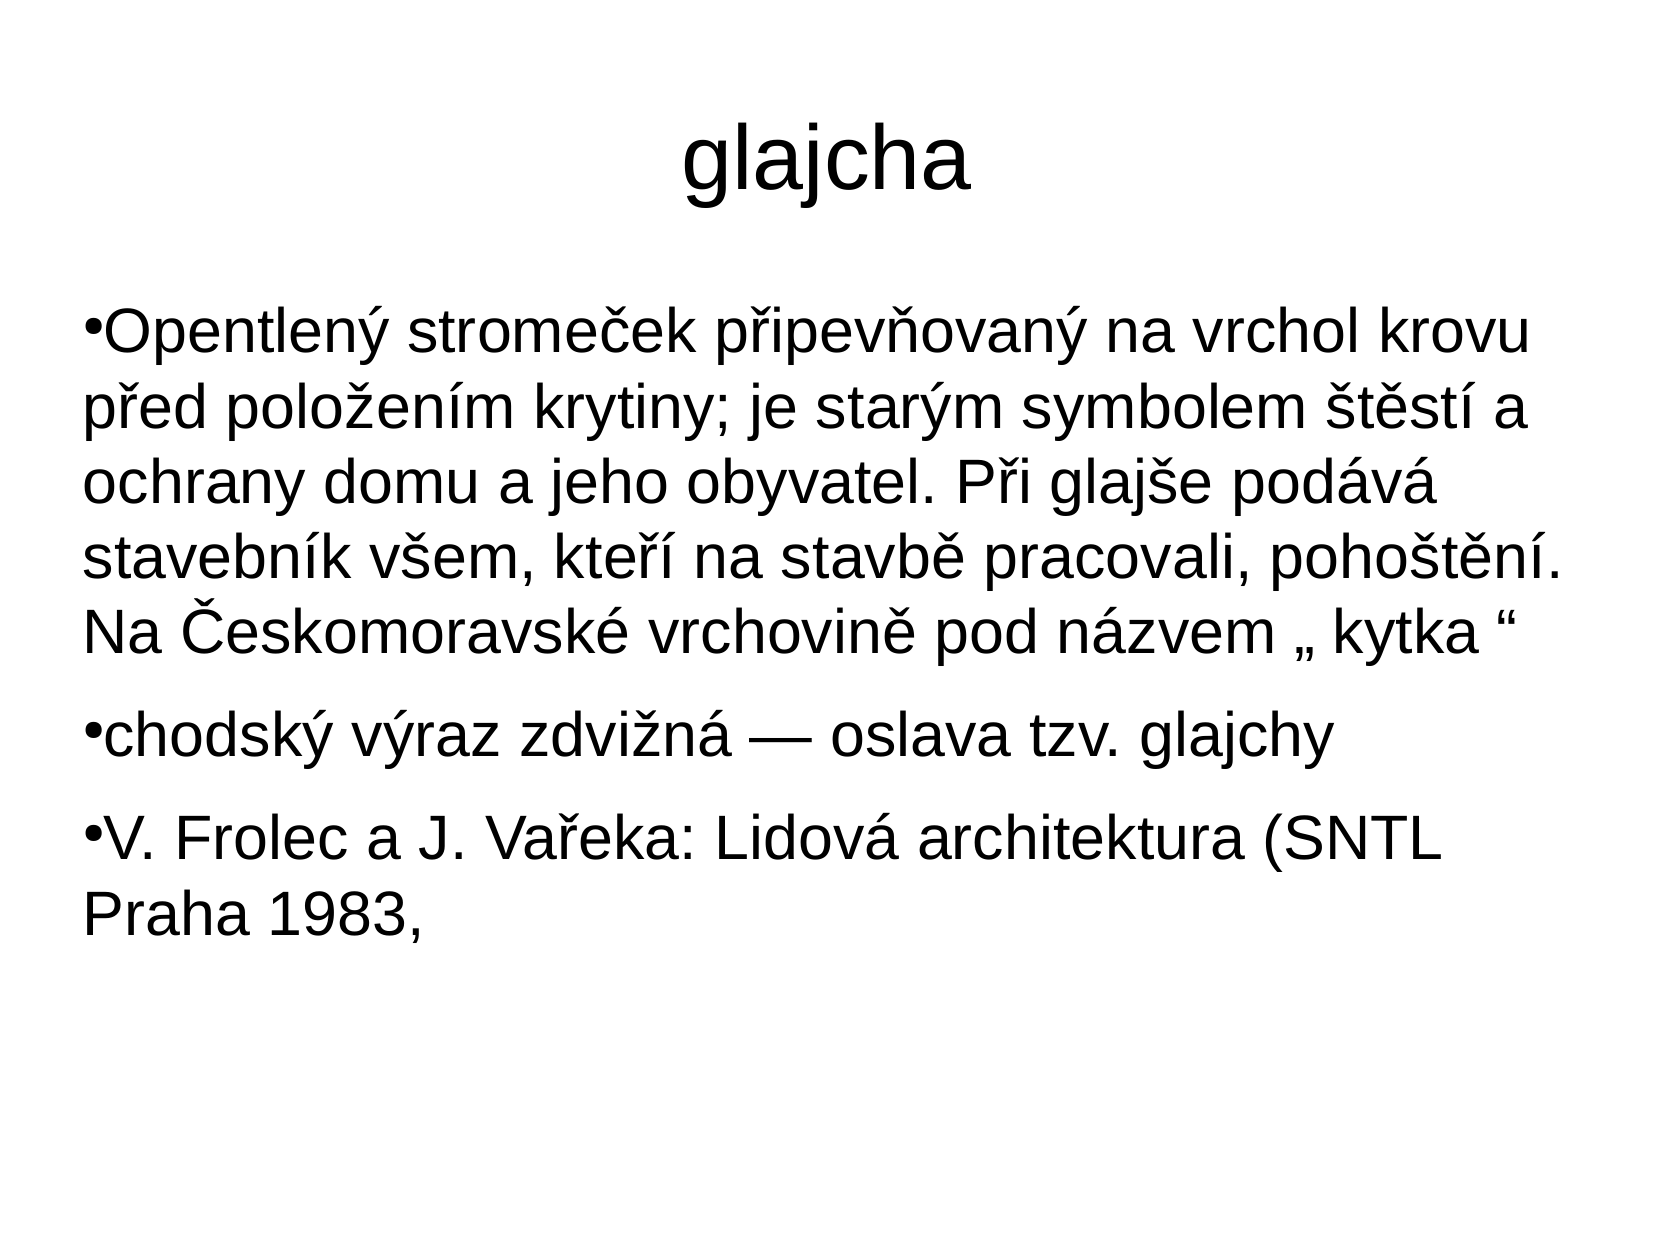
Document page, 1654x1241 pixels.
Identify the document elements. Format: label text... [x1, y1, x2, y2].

list Opentlený stromeček připevňovaný na vrchol krovu před položením krytiny; je starým symbolem štěstí a ochrany domu a jeho obyvatel. Při glajše podává stavebník všem, kteří na stavbě pracovali, pohoštění. Na Českomoravské vrchovině pod názvem „ kytka “ chodský výraz zdvižná — oslava tzv. glajchy V. Frolec a J. Vařeka: Lidová architektura (SNTL Praha 1983, [82, 290, 1571, 1010]
title glajcha [82, 49, 1571, 257]
